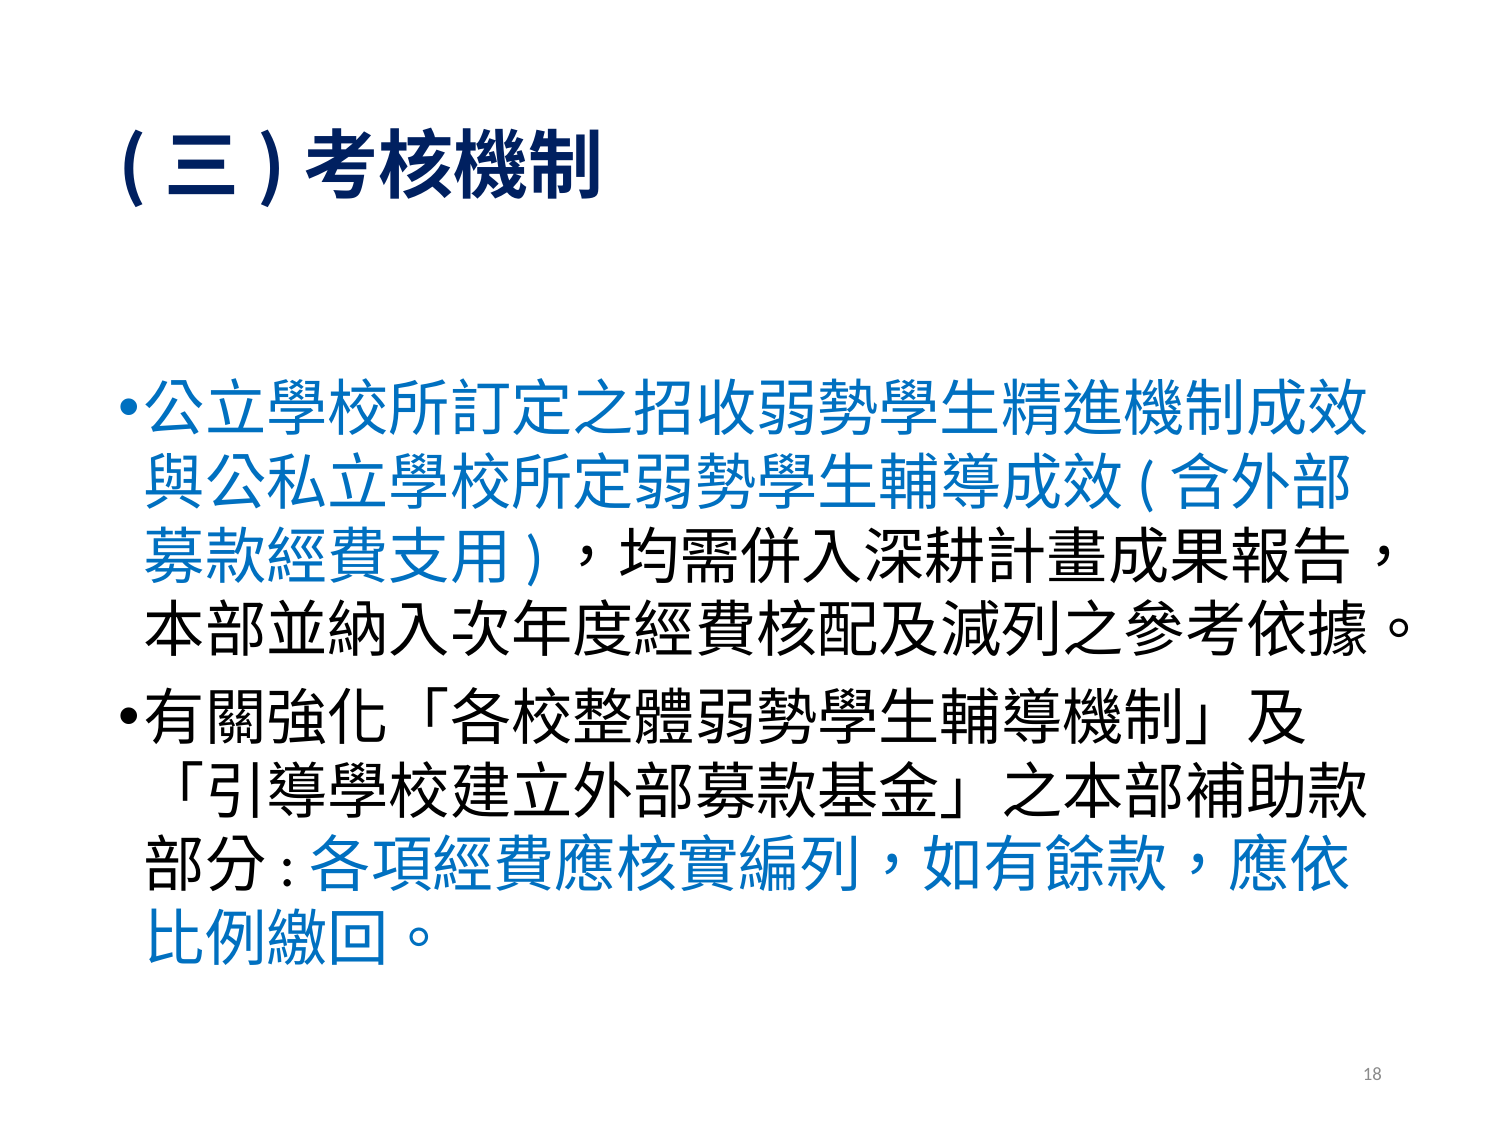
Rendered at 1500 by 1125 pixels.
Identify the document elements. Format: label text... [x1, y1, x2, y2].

list 公立學校所訂定之招收弱勢學生精進機制成效與公私立學校所定弱勢學生輔導成效(含外部募款經費支用)，均需併入深耕計畫成果報告，本部並納入次年度經費核配及減列之參考依據。 有關強化「各校整體弱勢學生輔導機制」及「引導學校建立外部募款基金」之本部補助款部分:各項經費應核實編列，如有餘款，應依比例繳回。 [103, 299, 1397, 1014]
title (三)考核機制 [103, 59, 1397, 278]
slide_number <編號> [1059, 1042, 1397, 1103]
